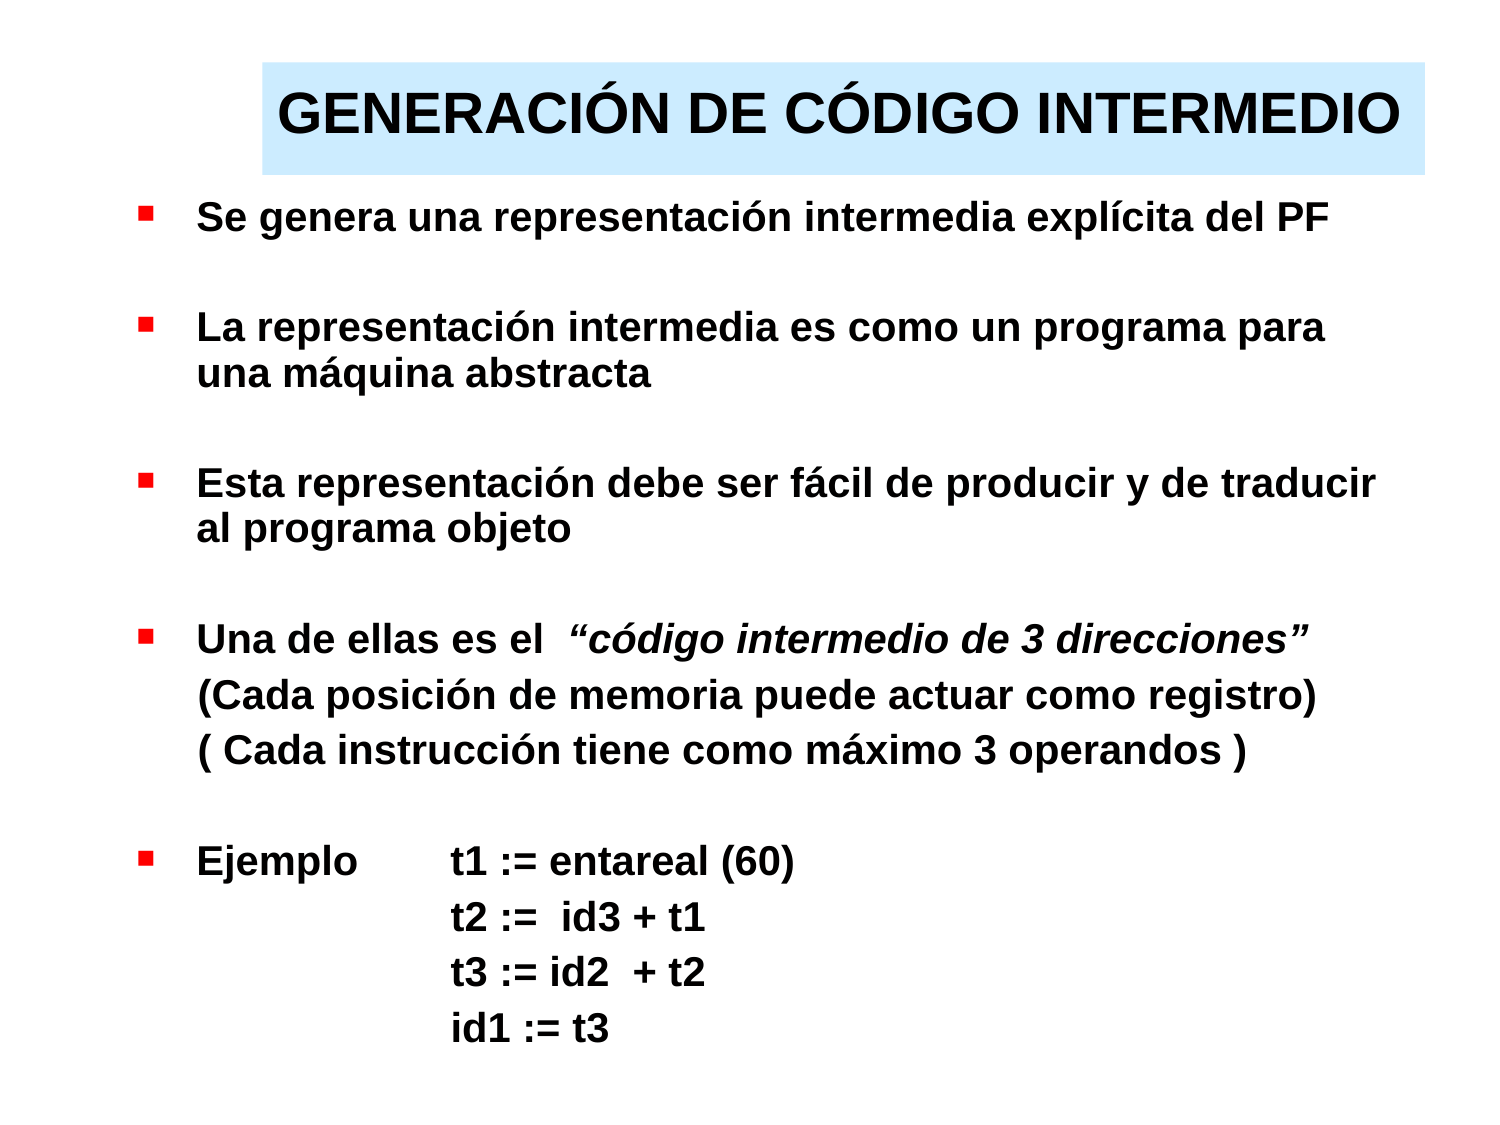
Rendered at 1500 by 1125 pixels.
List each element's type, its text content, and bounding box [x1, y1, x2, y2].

list Se genera una representación intermedia explícita del PF La representación intermedia es como un programa para una máquina abstracta Esta representación debe ser fácil de producir y de traducir al programa objeto Una de ellas es el “código intermedio de 3 direcciones” (Cada posición de memoria puede actuar como registro) ( Cada instrucción tiene como máximo 3 operandos ) Ejemplo t1 := entareal (60) t2 := id3 + t1 t3 := id2 + t2 id1 := t3 [125, 187, 1401, 1125]
title GENERACIÓN DE CÓDIGO INTERMEDIO [262, 62, 1425, 175]
